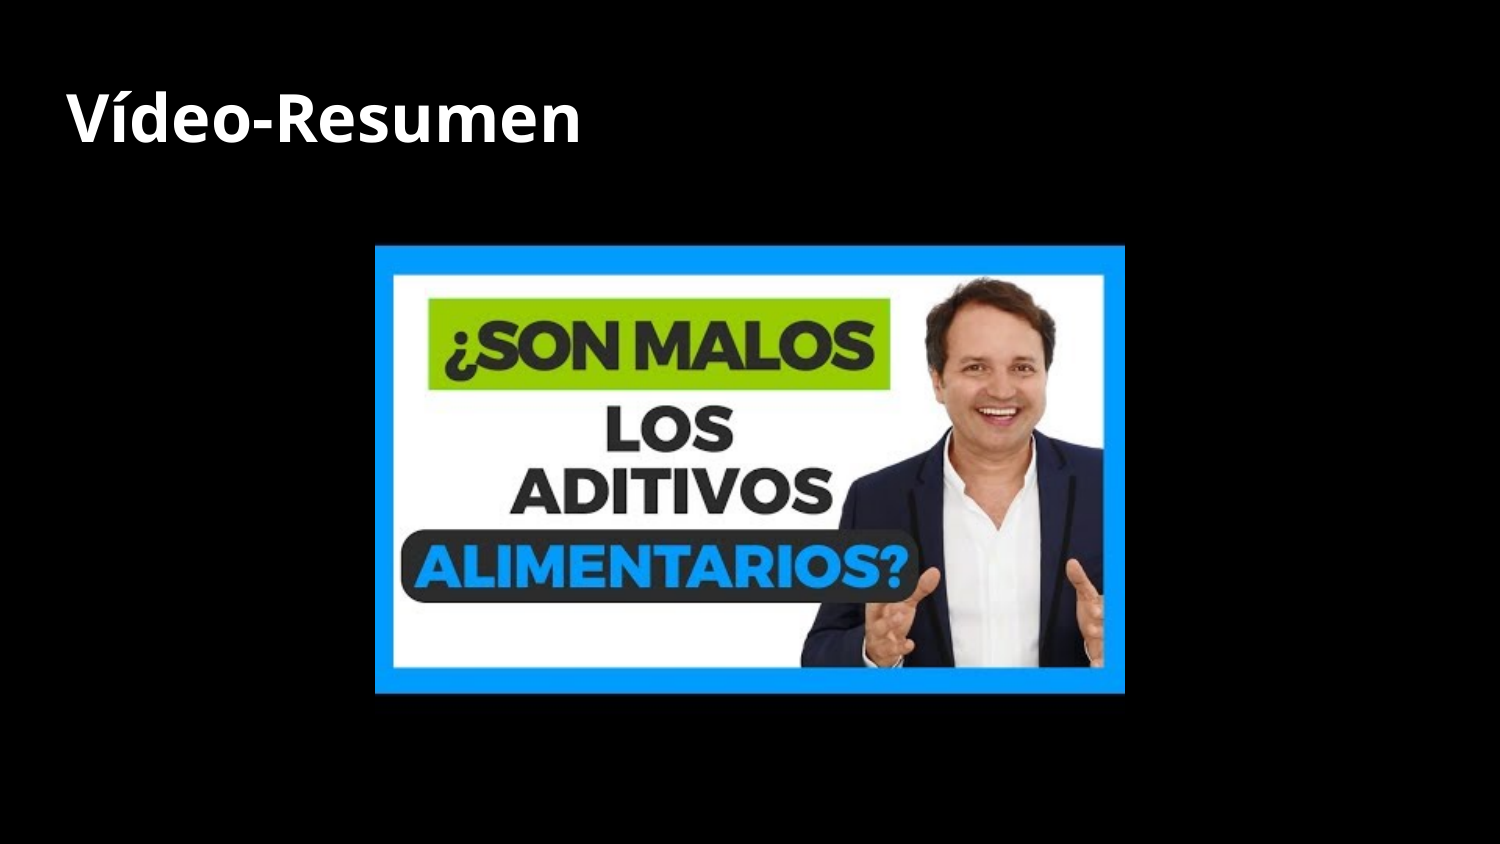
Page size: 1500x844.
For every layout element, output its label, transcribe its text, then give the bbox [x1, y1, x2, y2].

picture [375, 188, 1125, 752]
title Vídeo-Resumen [51, 61, 1449, 167]
